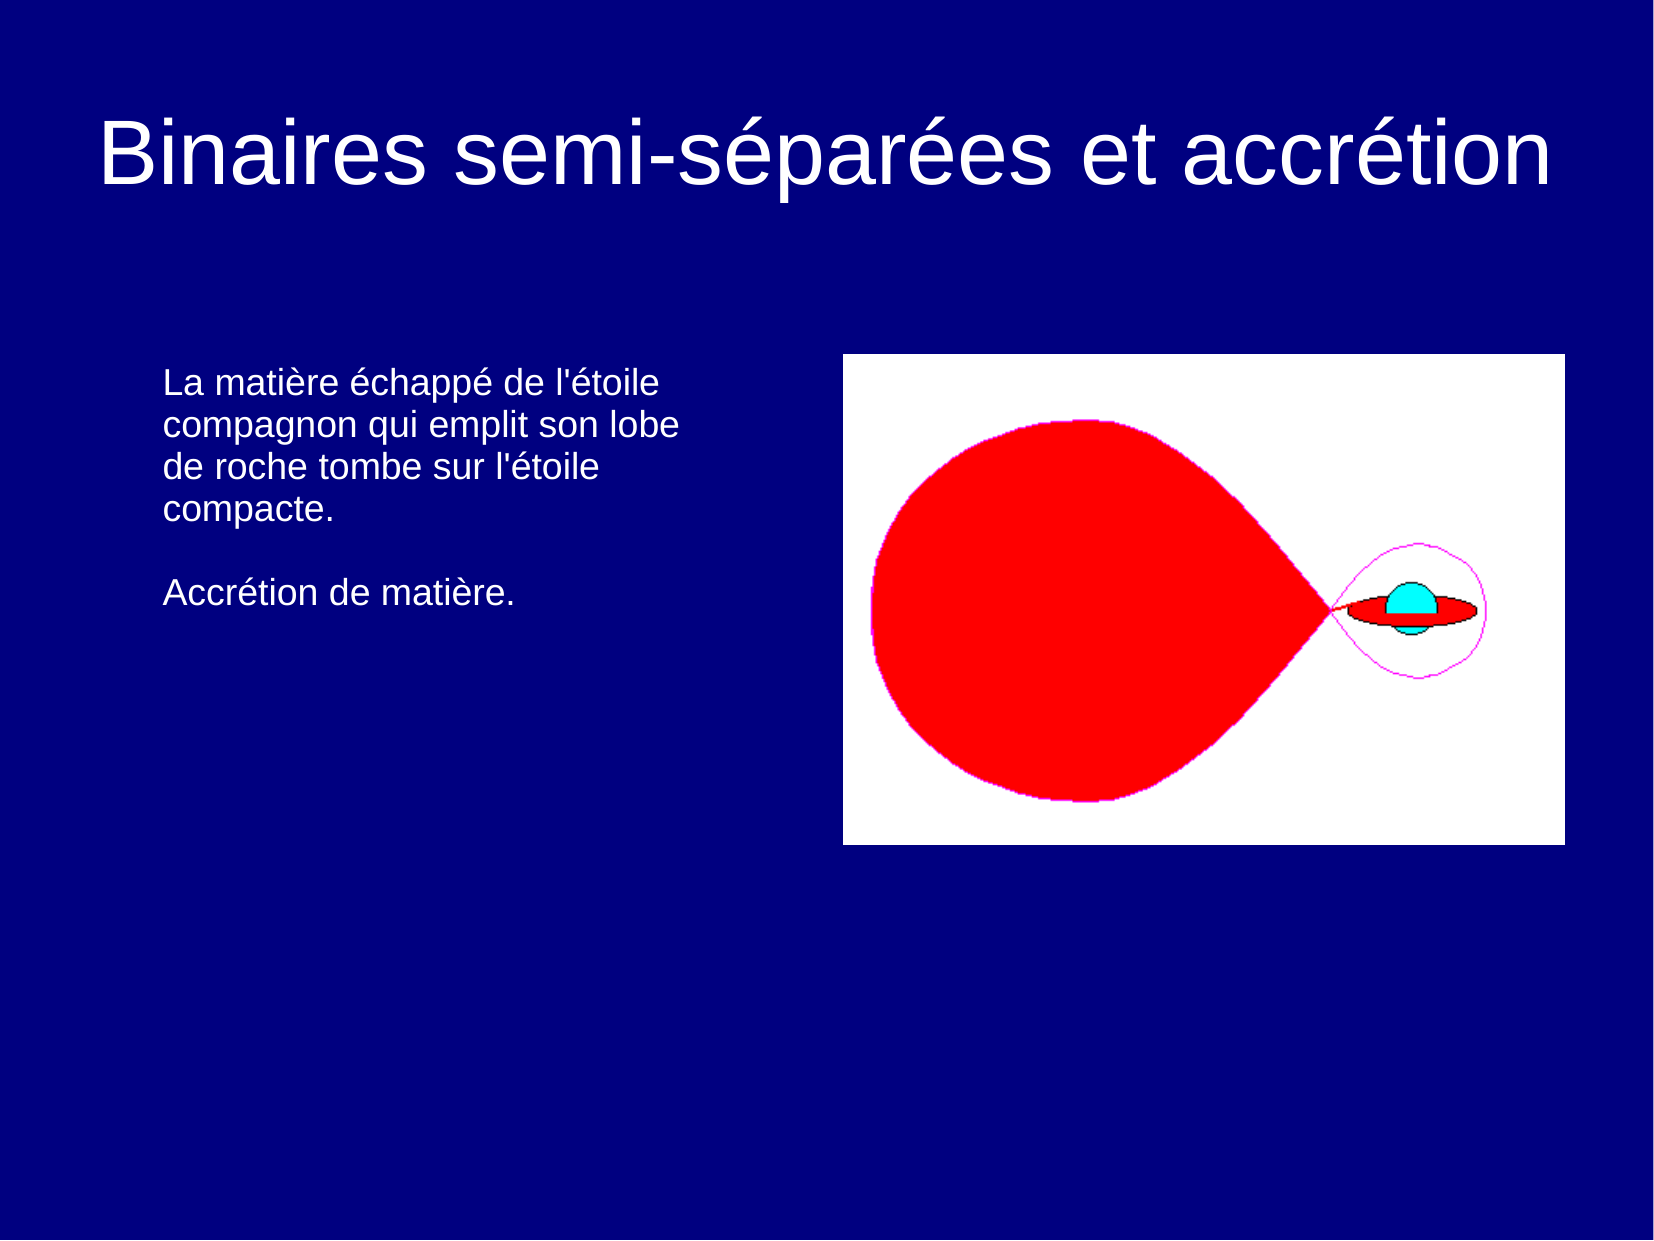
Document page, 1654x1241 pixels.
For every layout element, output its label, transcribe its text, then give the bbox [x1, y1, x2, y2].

picture [843, 354, 1565, 845]
title Binaires semi-séparées et accrétion [82, 49, 1571, 257]
text_box La matière échappé de l'étoile compagnon qui emplit son lobe de roche tombe sur l'étoile compacte. Accrétion de matière. [147, 354, 739, 875]
